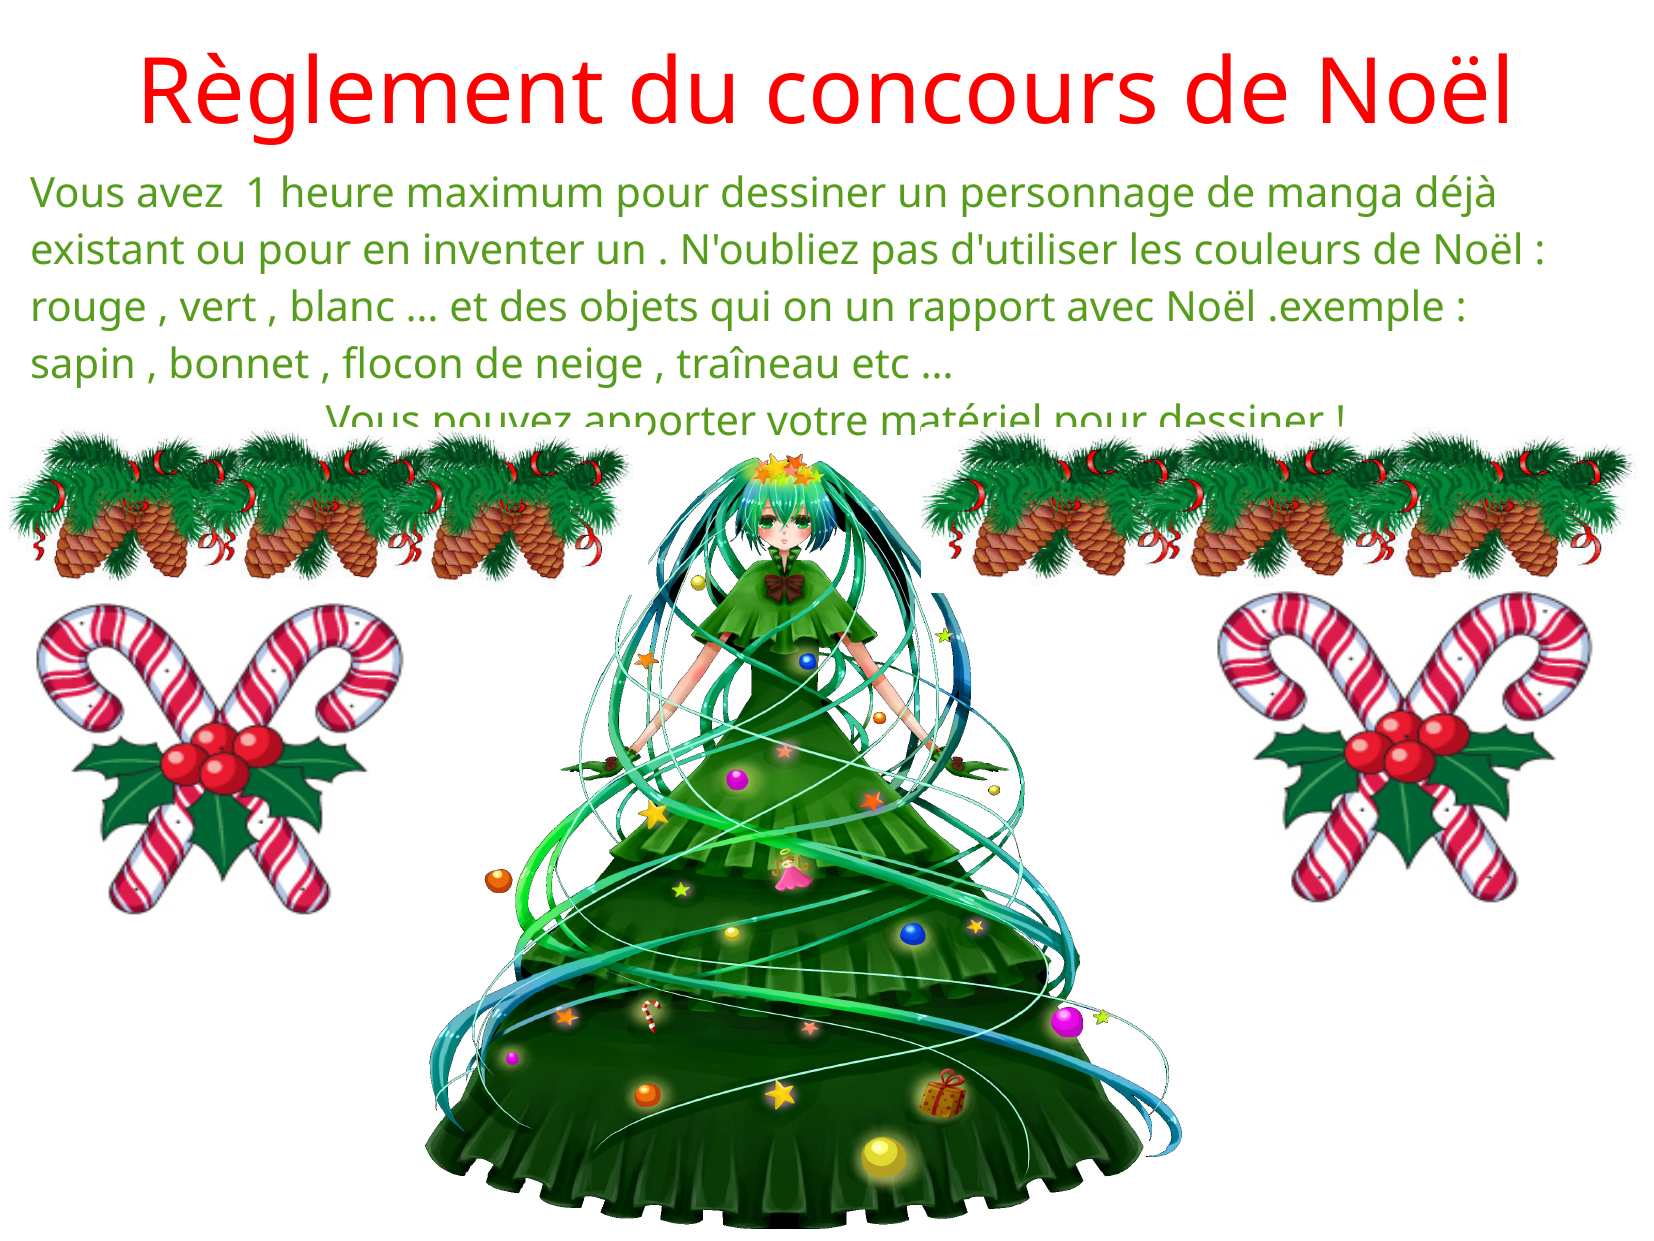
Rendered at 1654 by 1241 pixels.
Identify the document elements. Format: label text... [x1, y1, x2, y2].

picture [9, 427, 1654, 1229]
picture [35, 602, 406, 922]
title Règlement du concours de Noël [82, 0, 1571, 155]
text_box Vous avez 1 heure maximum pour dessiner un personnage de manga déjà existant ou pour en inventer un . N'oubliez pas d'utiliser les couleurs de Noël : rouge , vert , blanc … et des objets qui on un rapport avec Noël .exemple : sapin , bonnet , flocon de neige , traîneau etc … Vous pouvez apporter votre matériel pour dessiner ! [15, 155, 1619, 436]
